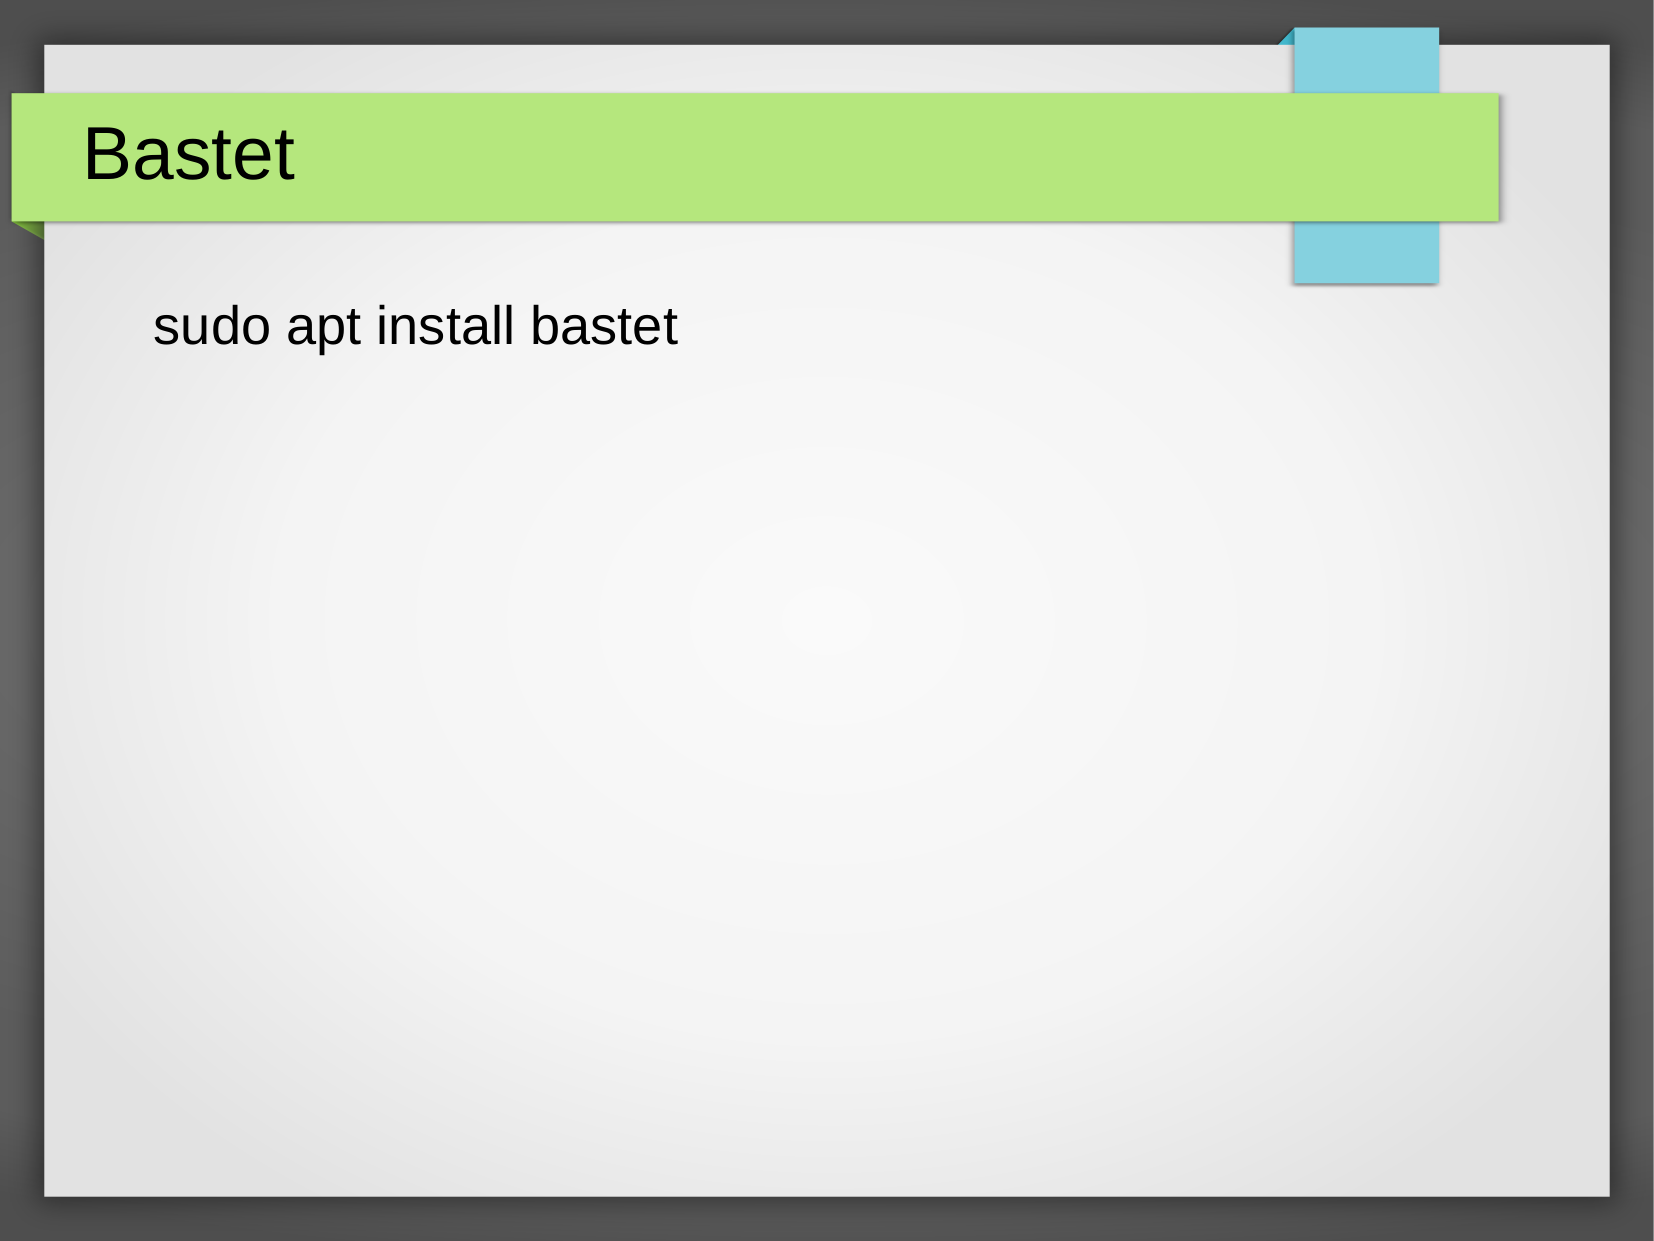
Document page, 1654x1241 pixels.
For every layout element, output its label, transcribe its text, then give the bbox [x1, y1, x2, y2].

title Bastet [82, 94, 1264, 213]
picture [0, 0, 1654, 1241]
list sudo apt install bastet [82, 295, 1571, 1015]
